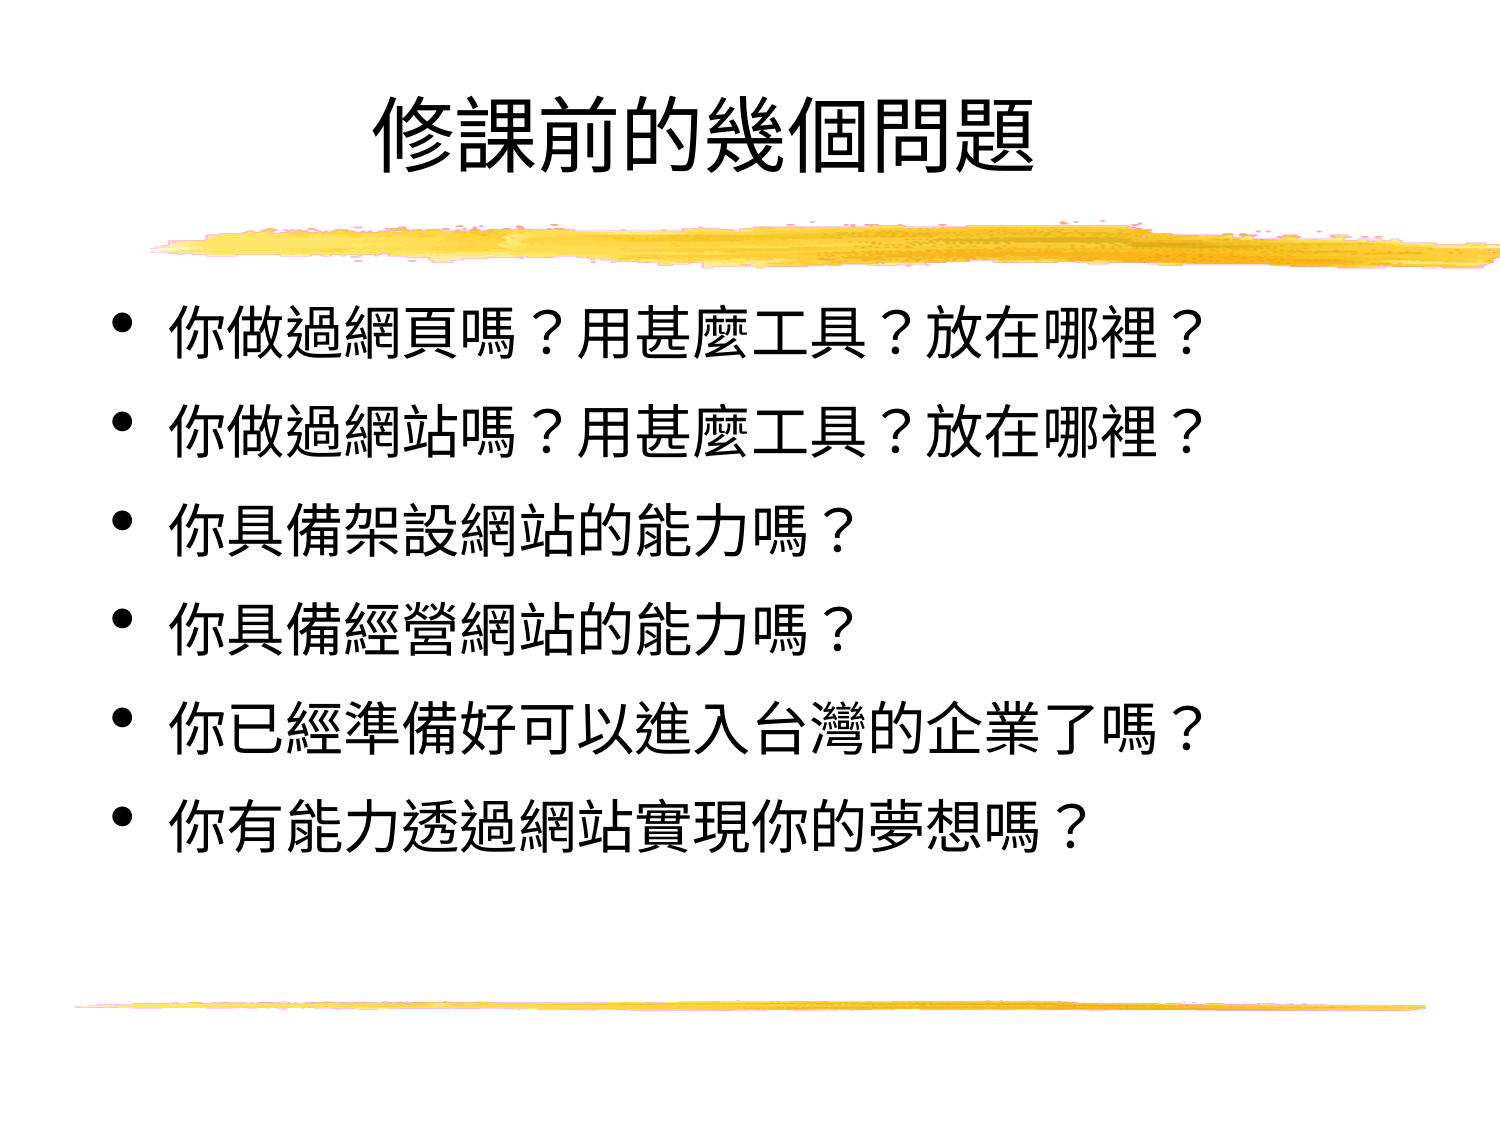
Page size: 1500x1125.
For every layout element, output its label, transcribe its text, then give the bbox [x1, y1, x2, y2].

list 你做過網頁嗎？用甚麼工具？放在哪裡？ 你做過網站嗎？用甚麼工具？放在哪裡？ 你具備架設網站的能力嗎？ 你具備經營網站的能力嗎？ 你已經準備好可以進入台灣的企業了嗎？ 你有能力透過網站實現你的夢想嗎？ [112, 287, 1388, 963]
title 修課前的幾個問題 [66, 30, 1342, 231]
picture [75, 999, 1426, 1013]
picture [150, 215, 1500, 279]
